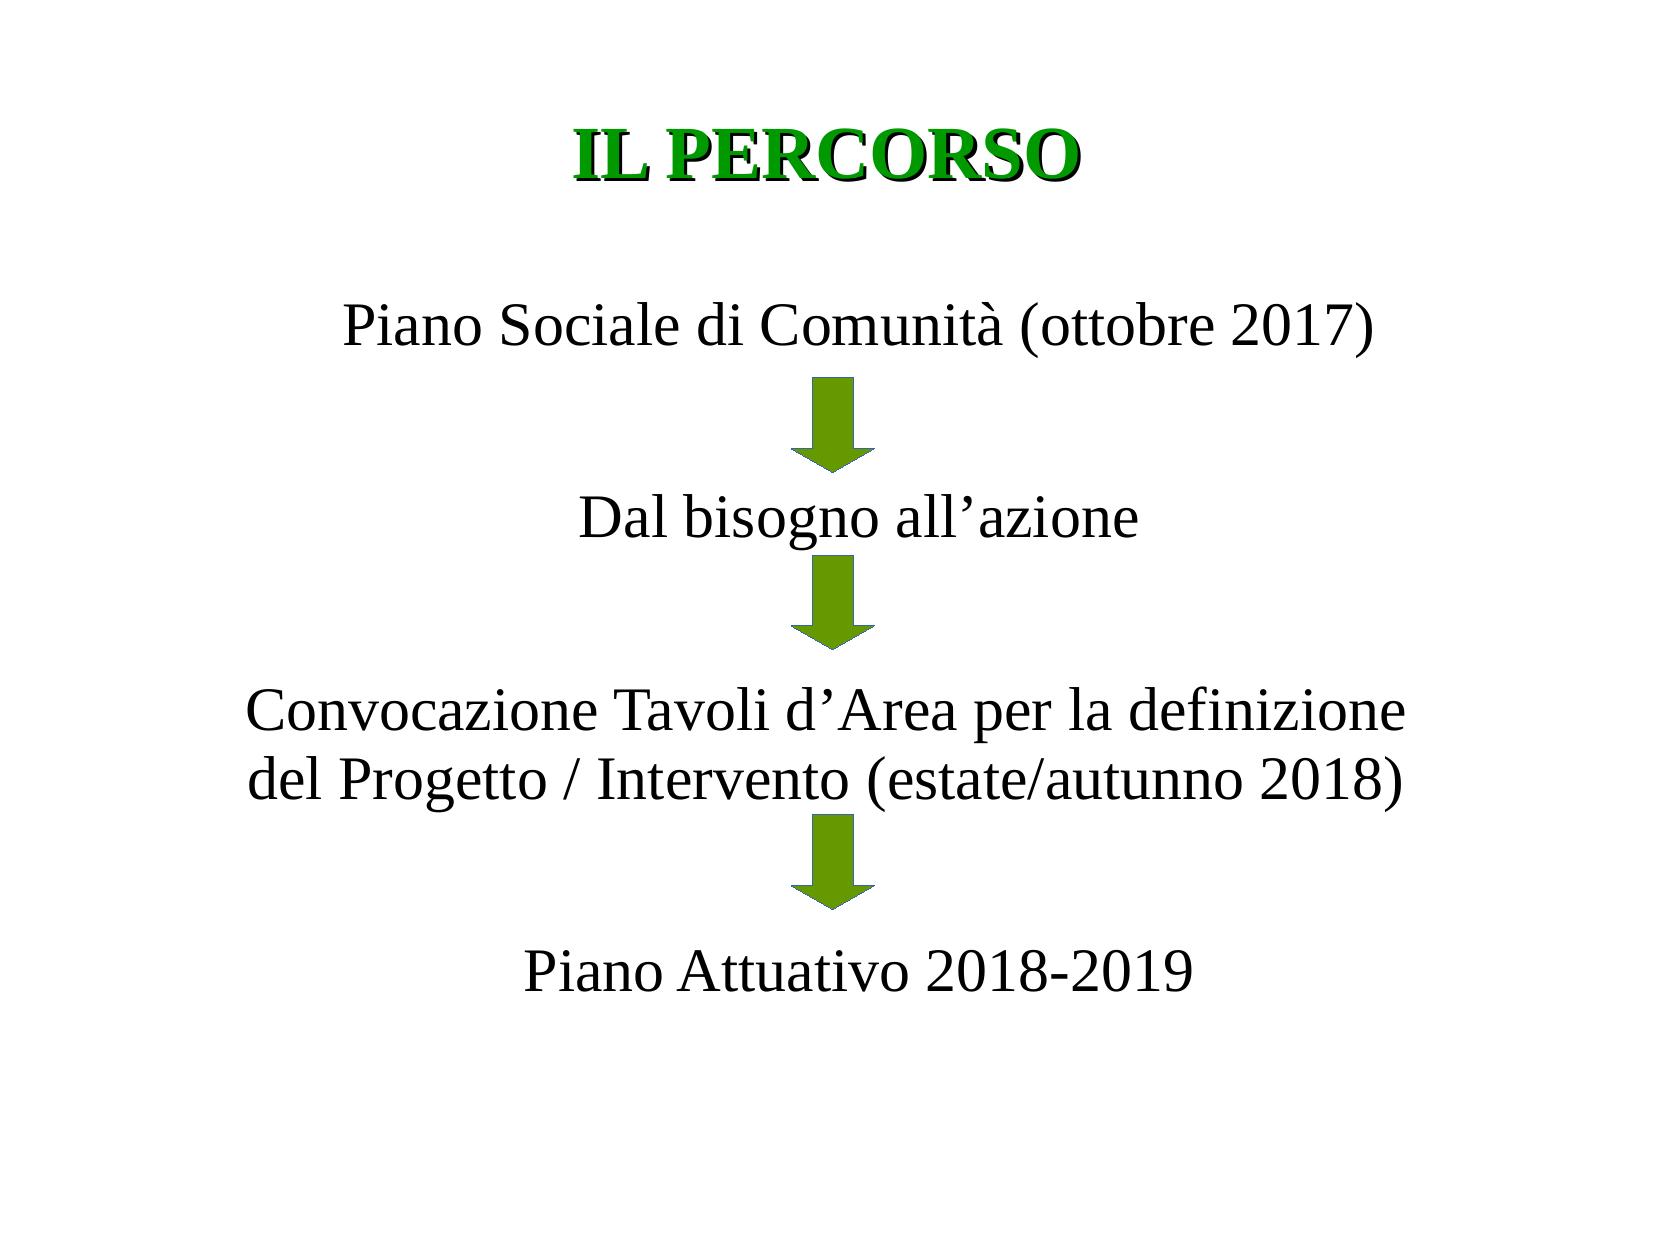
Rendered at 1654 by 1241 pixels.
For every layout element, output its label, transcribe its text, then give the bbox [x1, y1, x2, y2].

text_box [791, 377, 875, 473]
text_box [791, 814, 875, 910]
list Piano Sociale di Comunità (ottobre 2017) Dal bisogno all’azione Convocazione Tavoli d’Area per la definizione del Progetto / Intervento (estate/autunno 2018) Piano Attuativo 2018-2019 [82, 290, 1571, 1010]
text_box [791, 555, 875, 650]
title IL PERCORSO [82, 49, 1571, 257]
